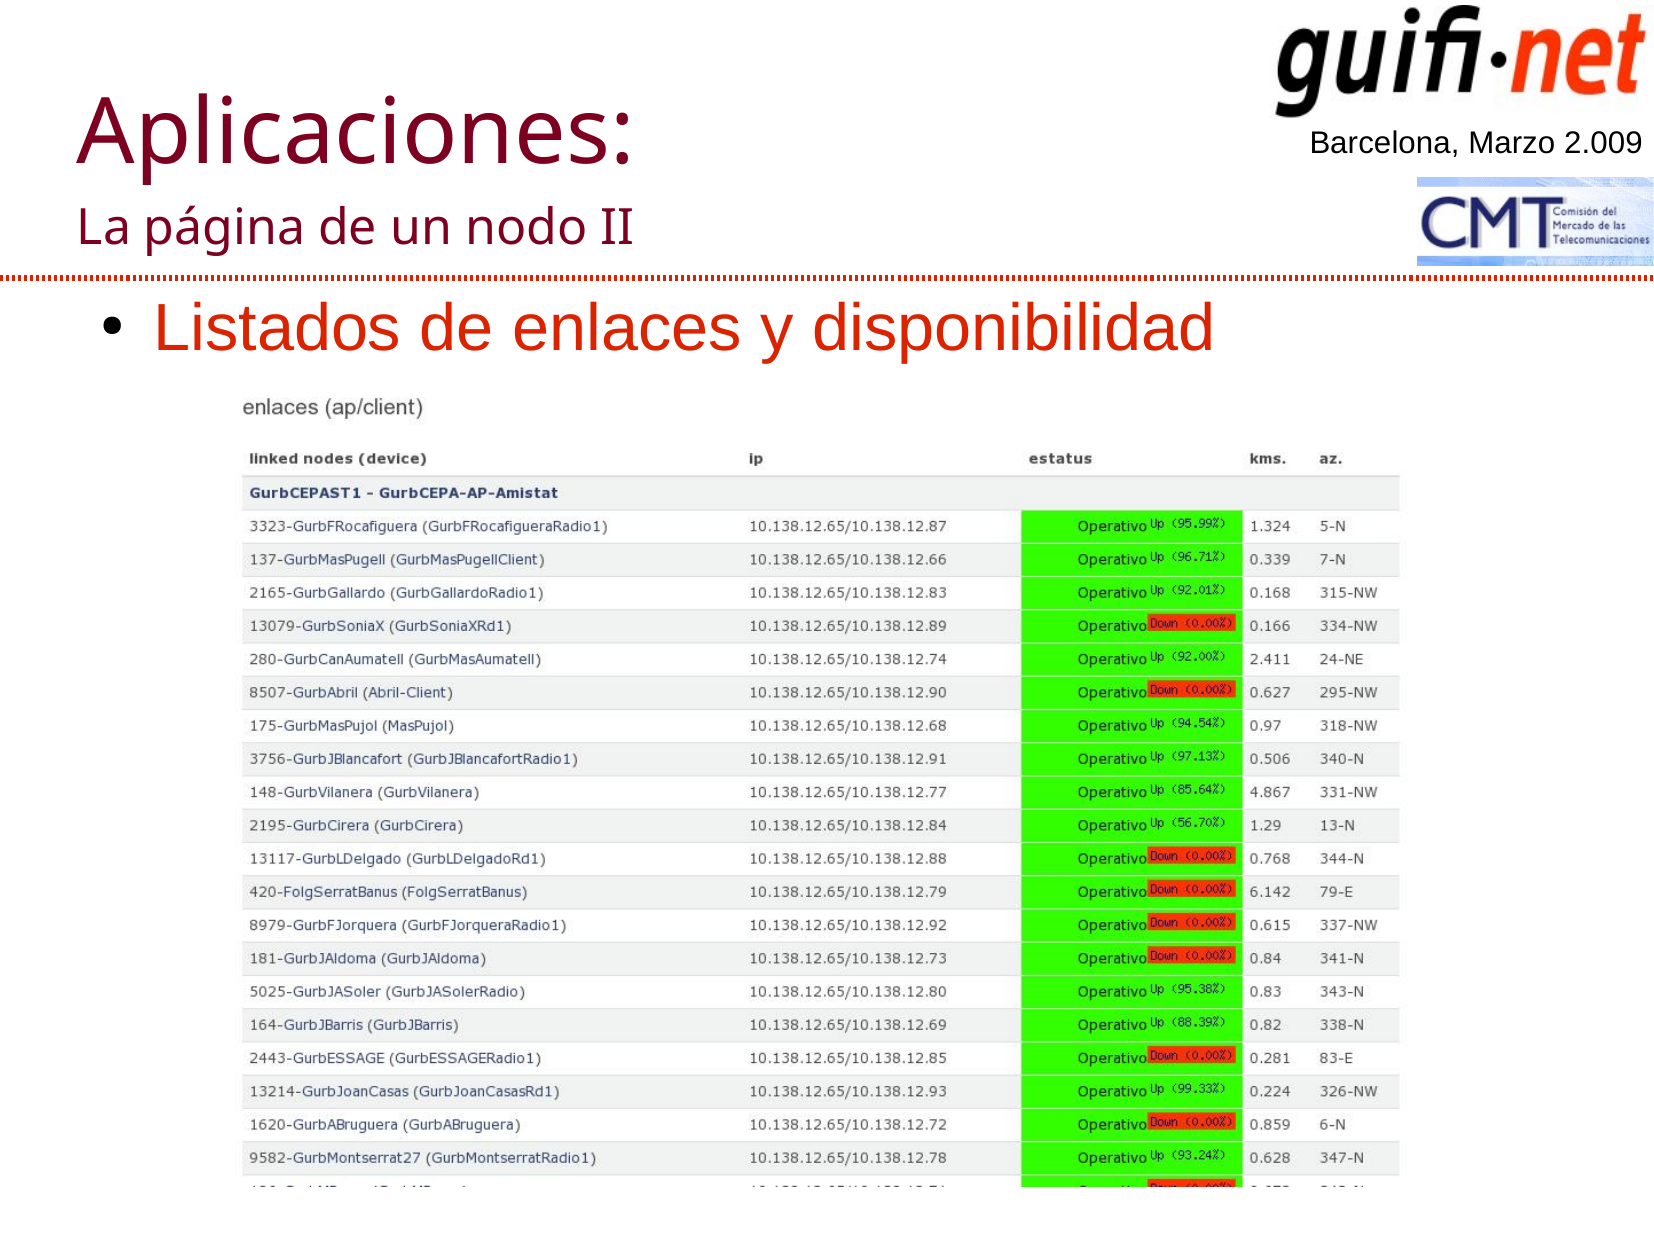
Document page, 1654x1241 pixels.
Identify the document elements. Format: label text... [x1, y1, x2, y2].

picture [1417, 177, 1654, 266]
picture [1269, 5, 1654, 119]
list Listados de enlaces y disponibilidad [82, 290, 1571, 1109]
picture [216, 1109, 1418, 1188]
title Aplicaciones: La página de un nodo II [76, 59, 1093, 267]
